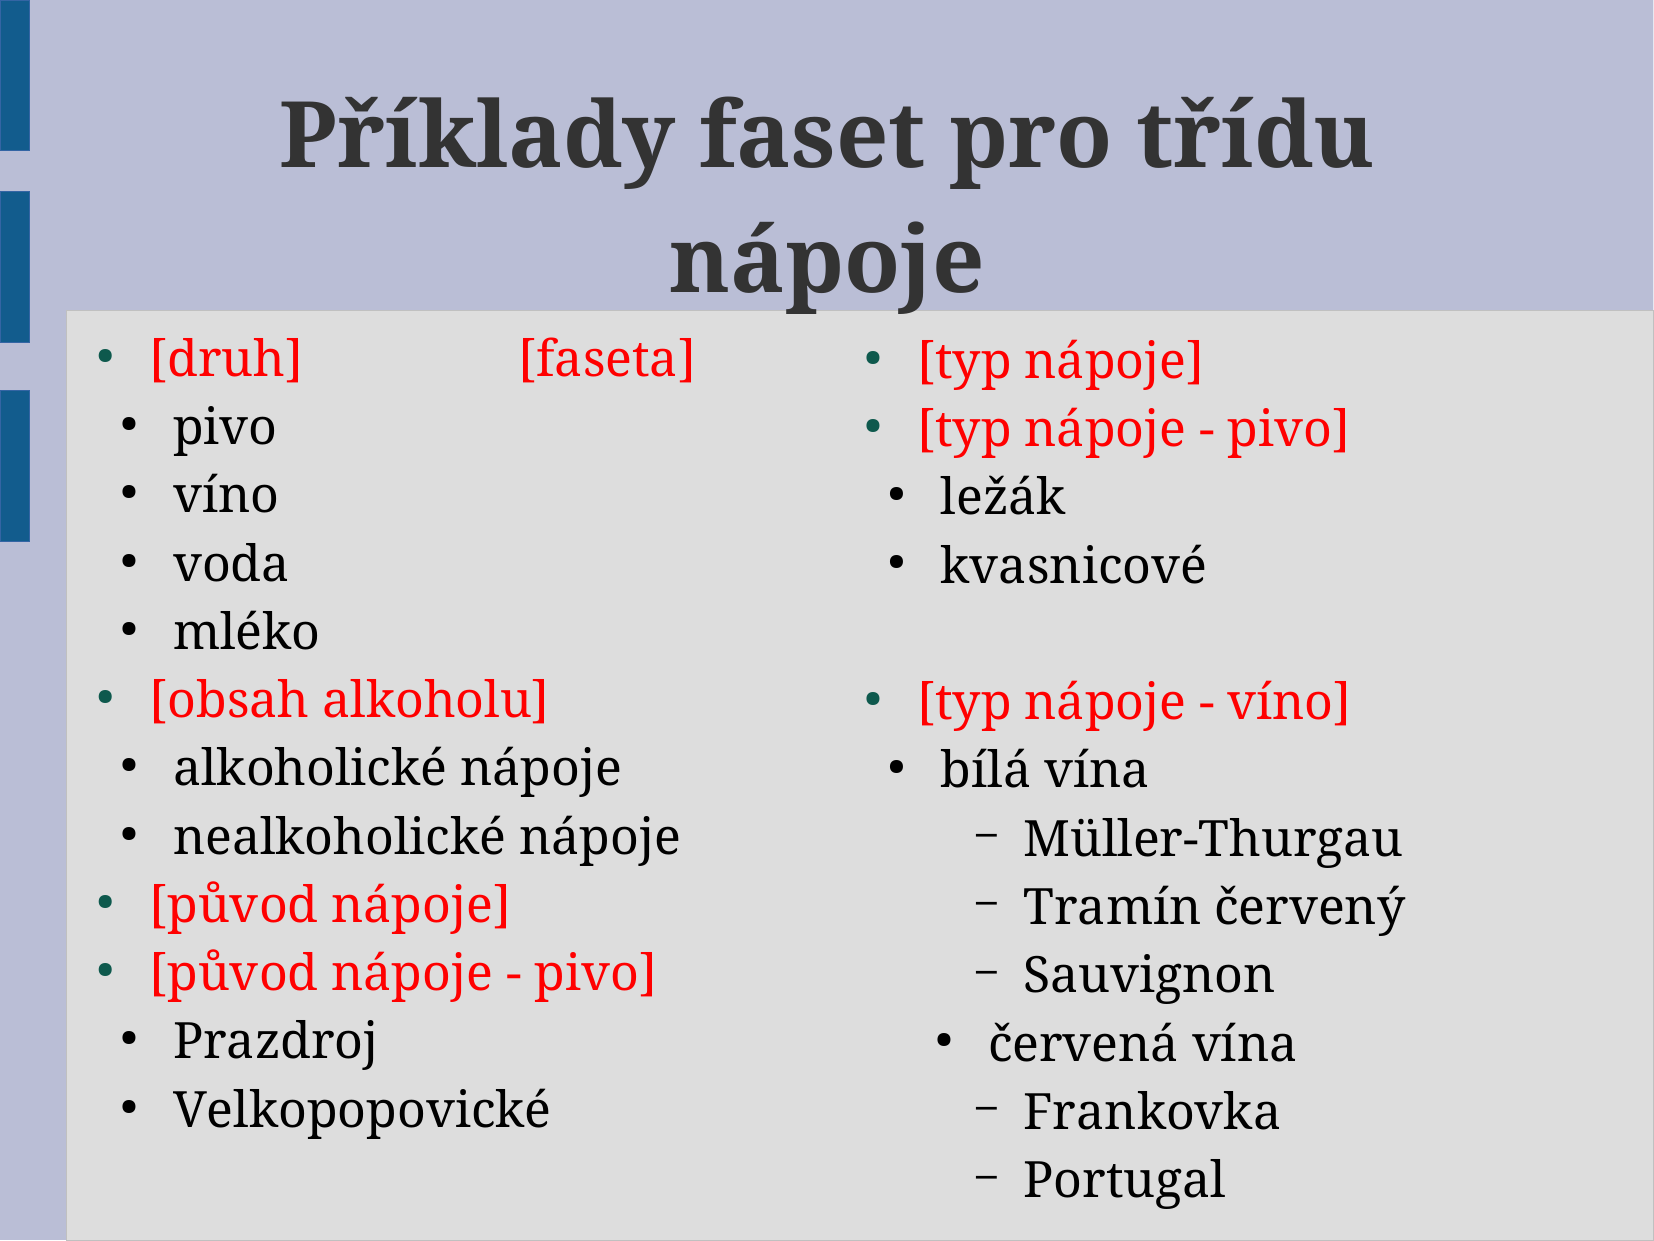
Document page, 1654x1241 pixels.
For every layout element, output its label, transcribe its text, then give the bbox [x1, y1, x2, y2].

list [druh] [faseta] pivo víno voda mléko [obsah alkoholu] alkoholické nápoje nealkoholické nápoje [původ nápoje] [původ nápoje - pivo] Prazdroj Velkopopovické [78, 322, 798, 1211]
list [typ nápoje] [typ nápoje - pivo] ležák kvasnicové [typ nápoje - víno] bílá vína Müller-Thurgau Tramín červený Sauvignon červená vína Frankovka Portugal [846, 324, 1536, 1241]
title Příklady faset pro třídu nápoje [121, 90, 1534, 299]
